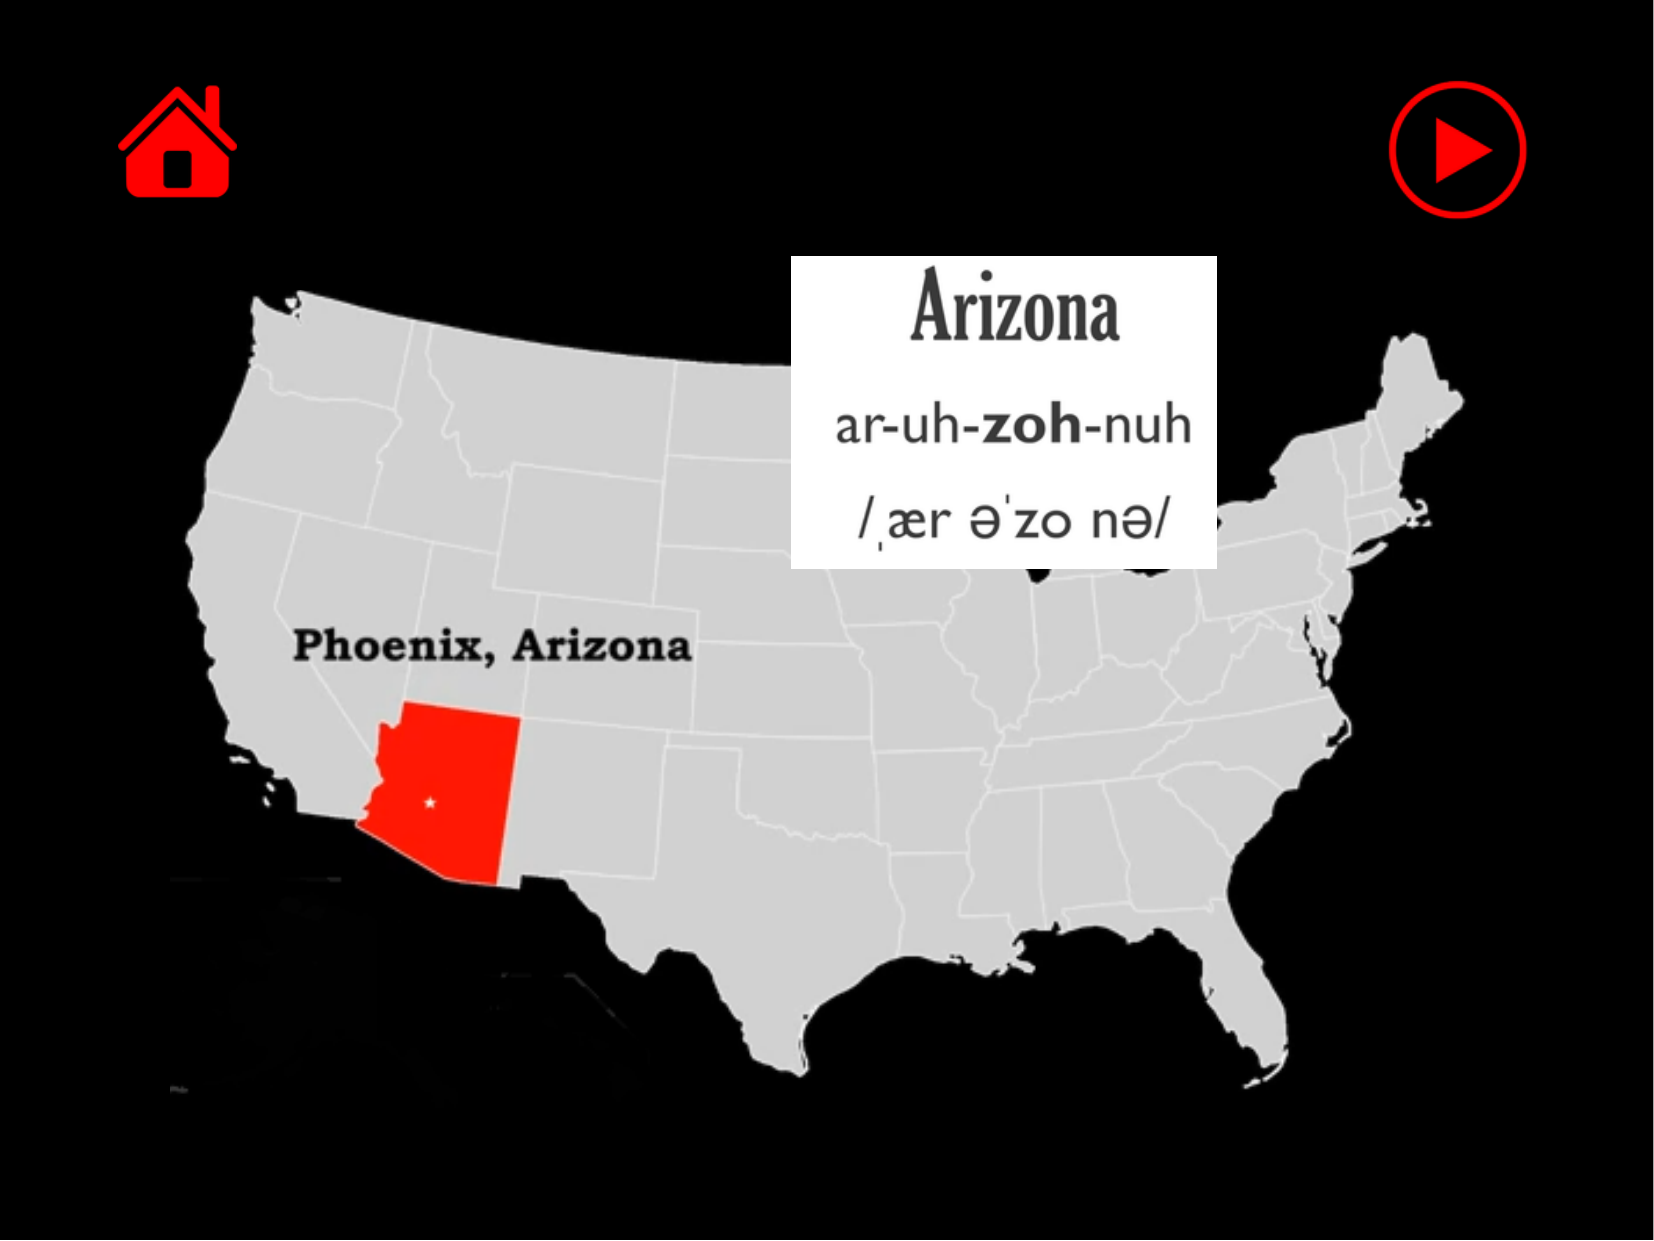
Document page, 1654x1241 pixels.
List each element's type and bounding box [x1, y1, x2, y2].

picture [118, 82, 237, 201]
picture [1381, 70, 1539, 228]
picture [170, 256, 1484, 1108]
